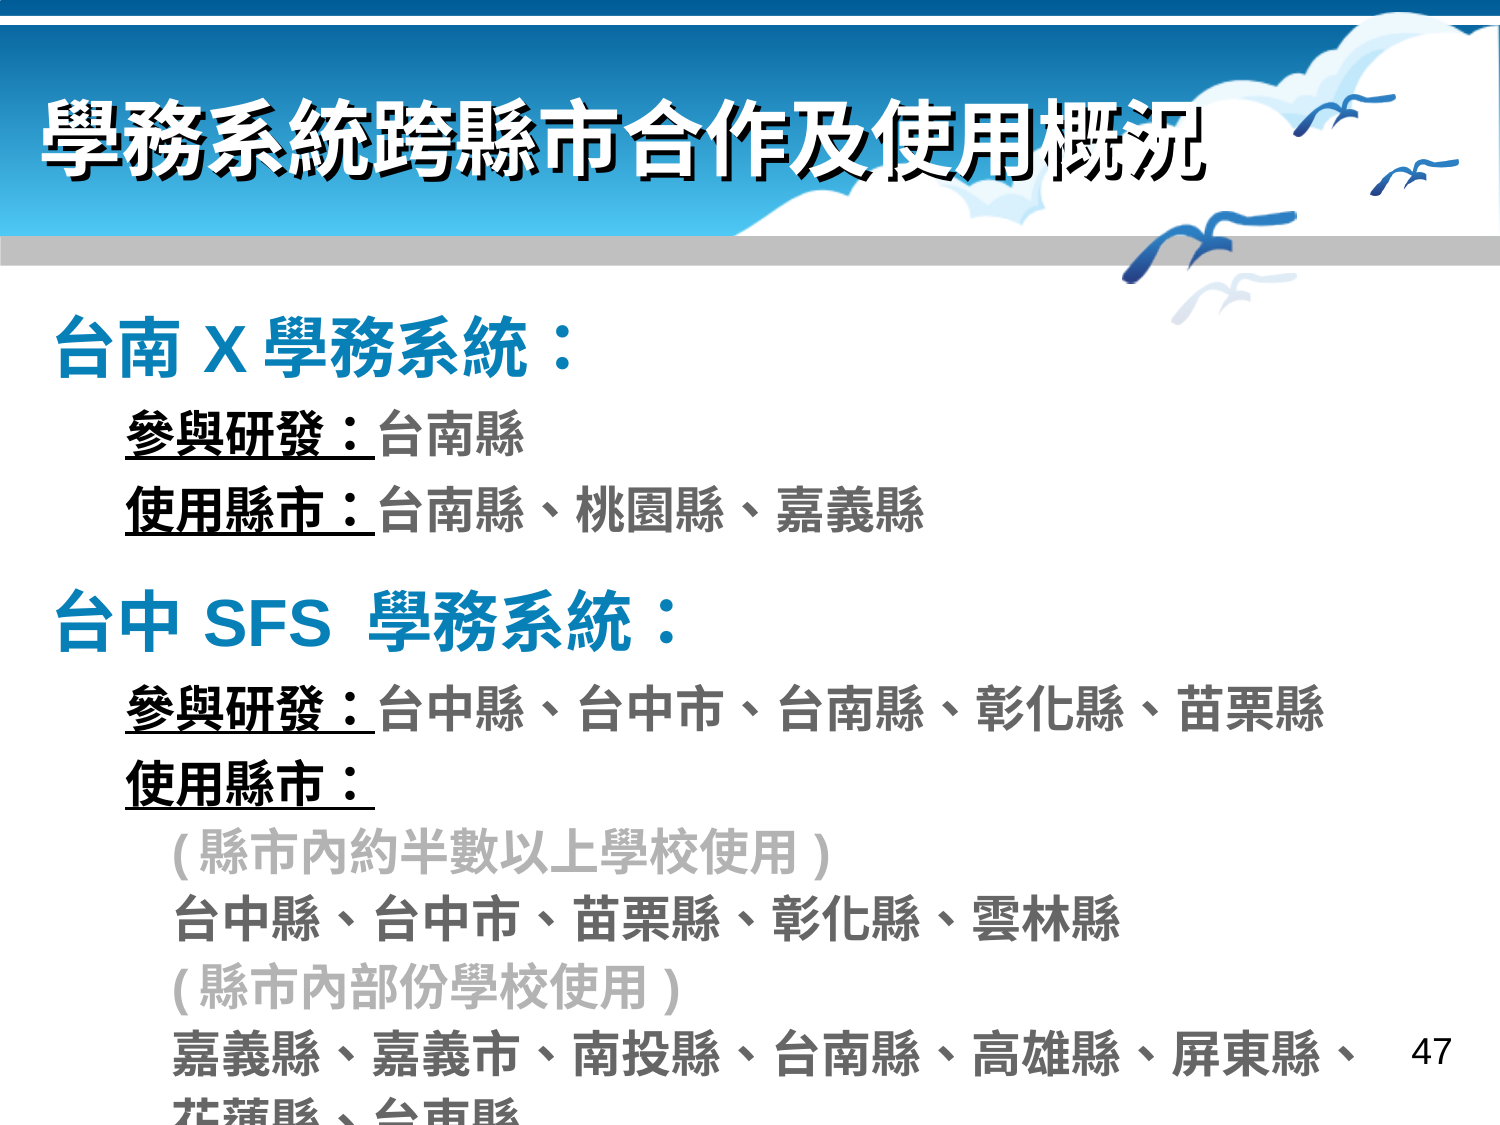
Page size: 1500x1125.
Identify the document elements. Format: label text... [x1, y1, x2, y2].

list 台南X學務系統： 參與研發：台南縣 使用縣市：台南縣、桃園縣、嘉義縣 台中SFS 學務系統： 參與研發：台中縣、台中市、台南縣、彰化縣、苗栗縣 使用縣市： (縣市內約半數以上學校使用) 台中縣、台中市、苗栗縣、彰化縣、雲林縣 (縣市內部份學校使用) 嘉義縣、嘉義市、南投縣、台南縣、高雄縣、屏東縣、 花蓮縣、台東縣 [50, 300, 1450, 1027]
title 學務系統跨縣市合作及使用概況 [38, 85, 1465, 186]
picture [730, 12, 1500, 284]
